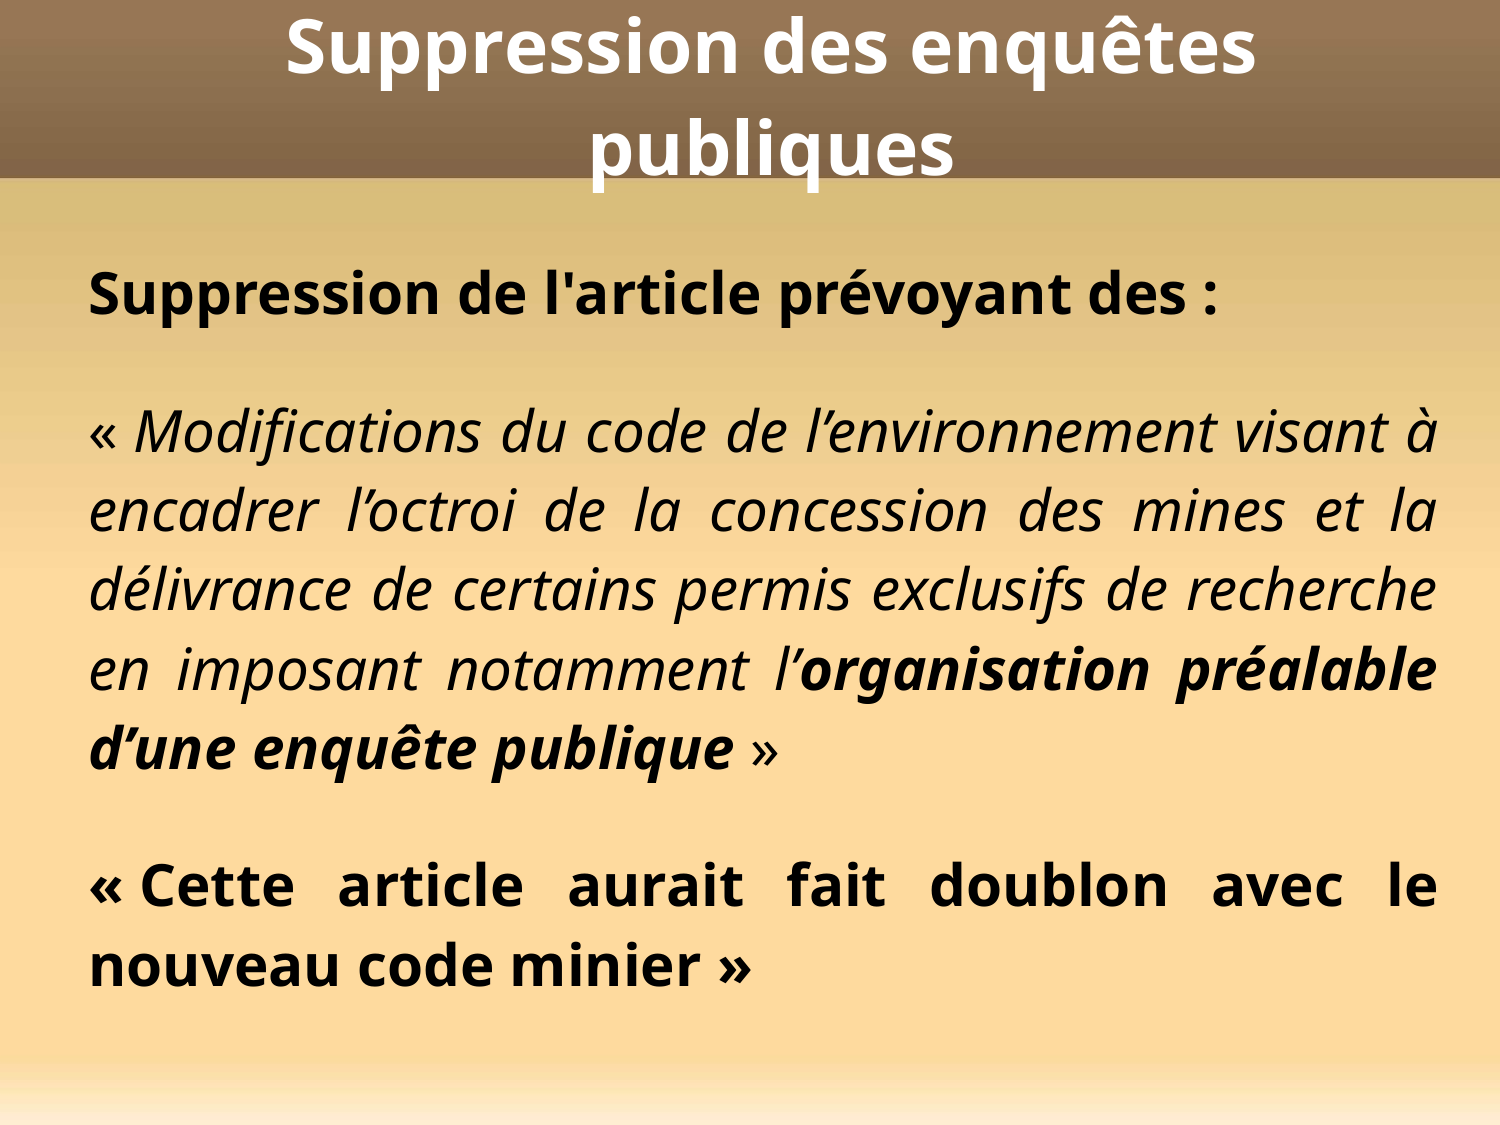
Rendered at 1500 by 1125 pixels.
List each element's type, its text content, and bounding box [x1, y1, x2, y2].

list Suppression de l'article prévoyant des : « Modifications du code de l’environnement visant à encadrer l’octroi de la concession des mines et la délivrance de certains permis exclusifs de recherche en imposant notamment l’organisation préalable d’une enquête publique » « Cette article aurait fait doublon avec le nouveau code minier » [88, 252, 1439, 1057]
picture [0, 0, 1500, 1125]
title Suppression des enquêtes publiques [96, 0, 1447, 211]
